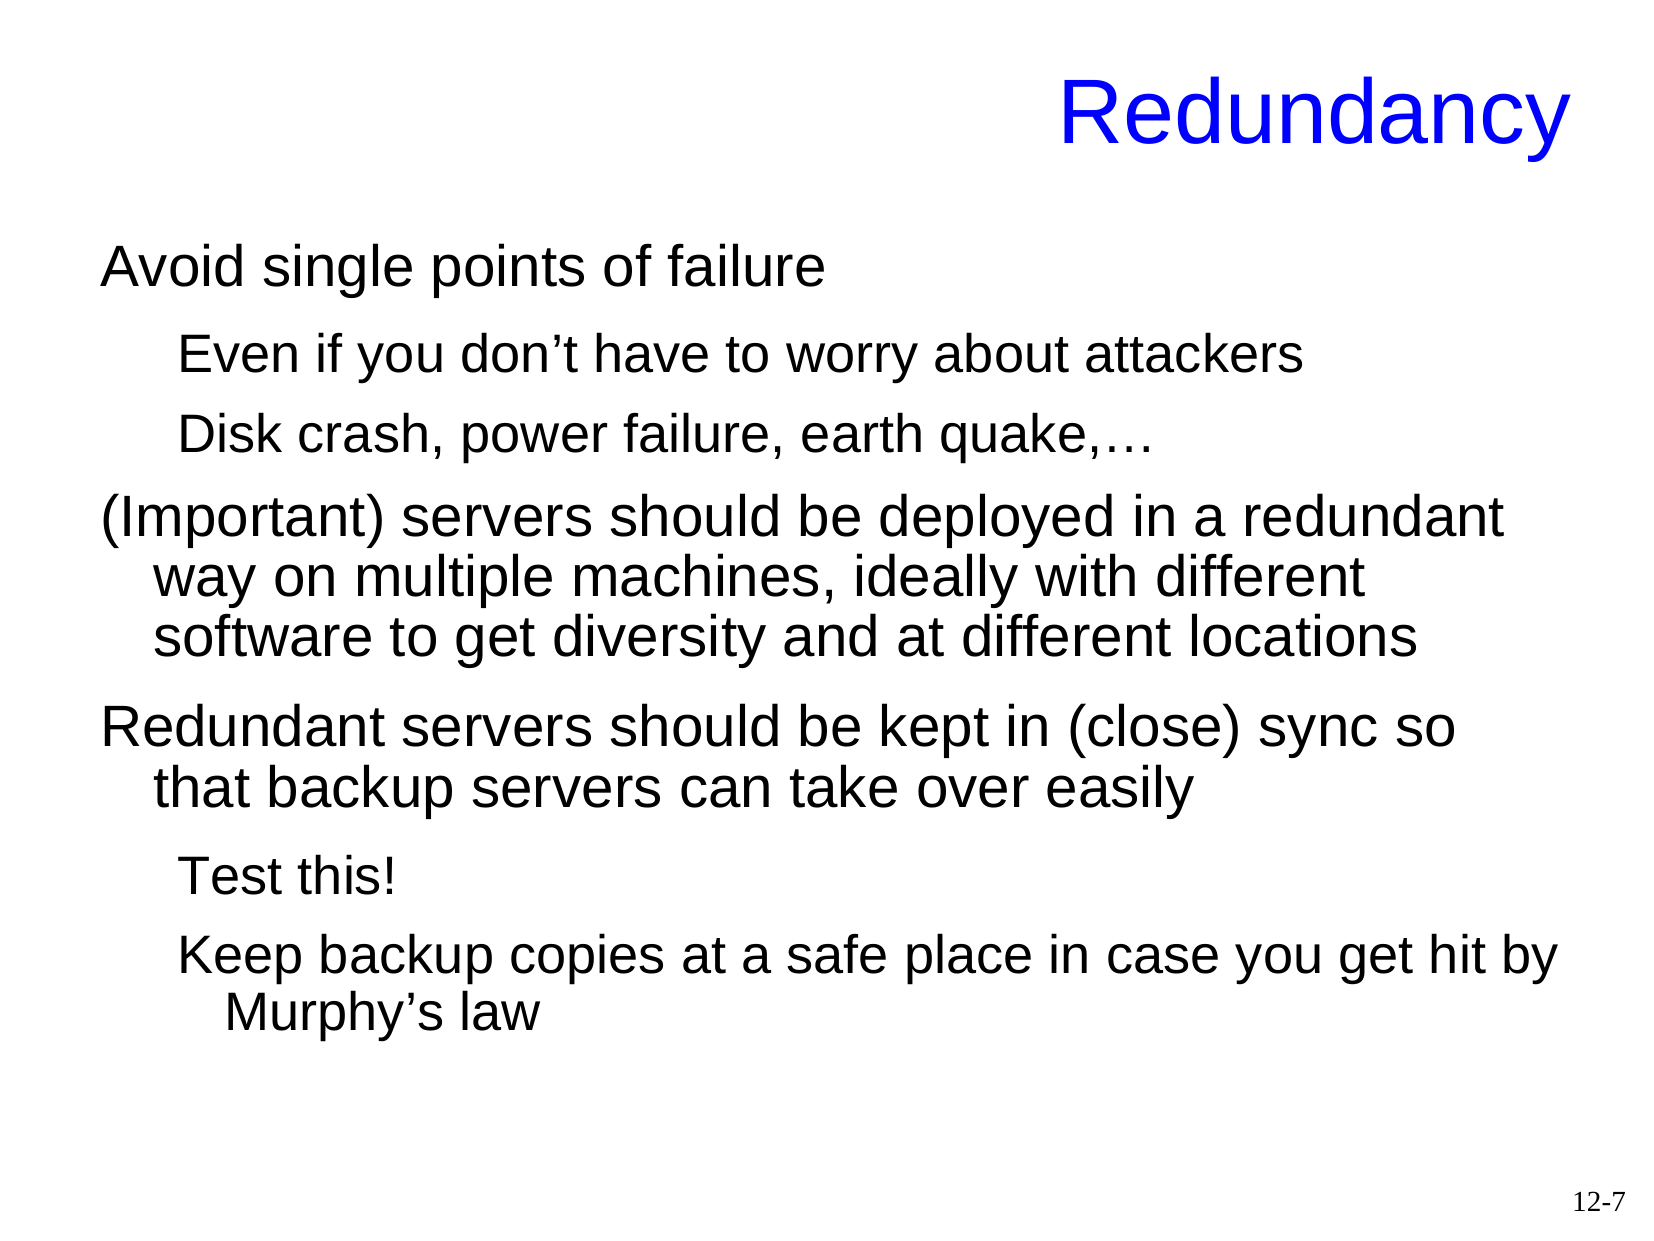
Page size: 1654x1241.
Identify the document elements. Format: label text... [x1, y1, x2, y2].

title Redundancy [84, 11, 1573, 218]
list Avoid single points of failure Even if you don’t have to worry about attackers Disk crash, power failure, earth quake,… (Important) servers should be deployed in a redundant way on multiple machines, ideally with different software to get diversity and at different locations Redundant servers should be kept in (close) sync so that backup servers can take over easily Test this! Keep backup copies at a safe place in case you get hit by Murphy’s law [82, 237, 1571, 1170]
